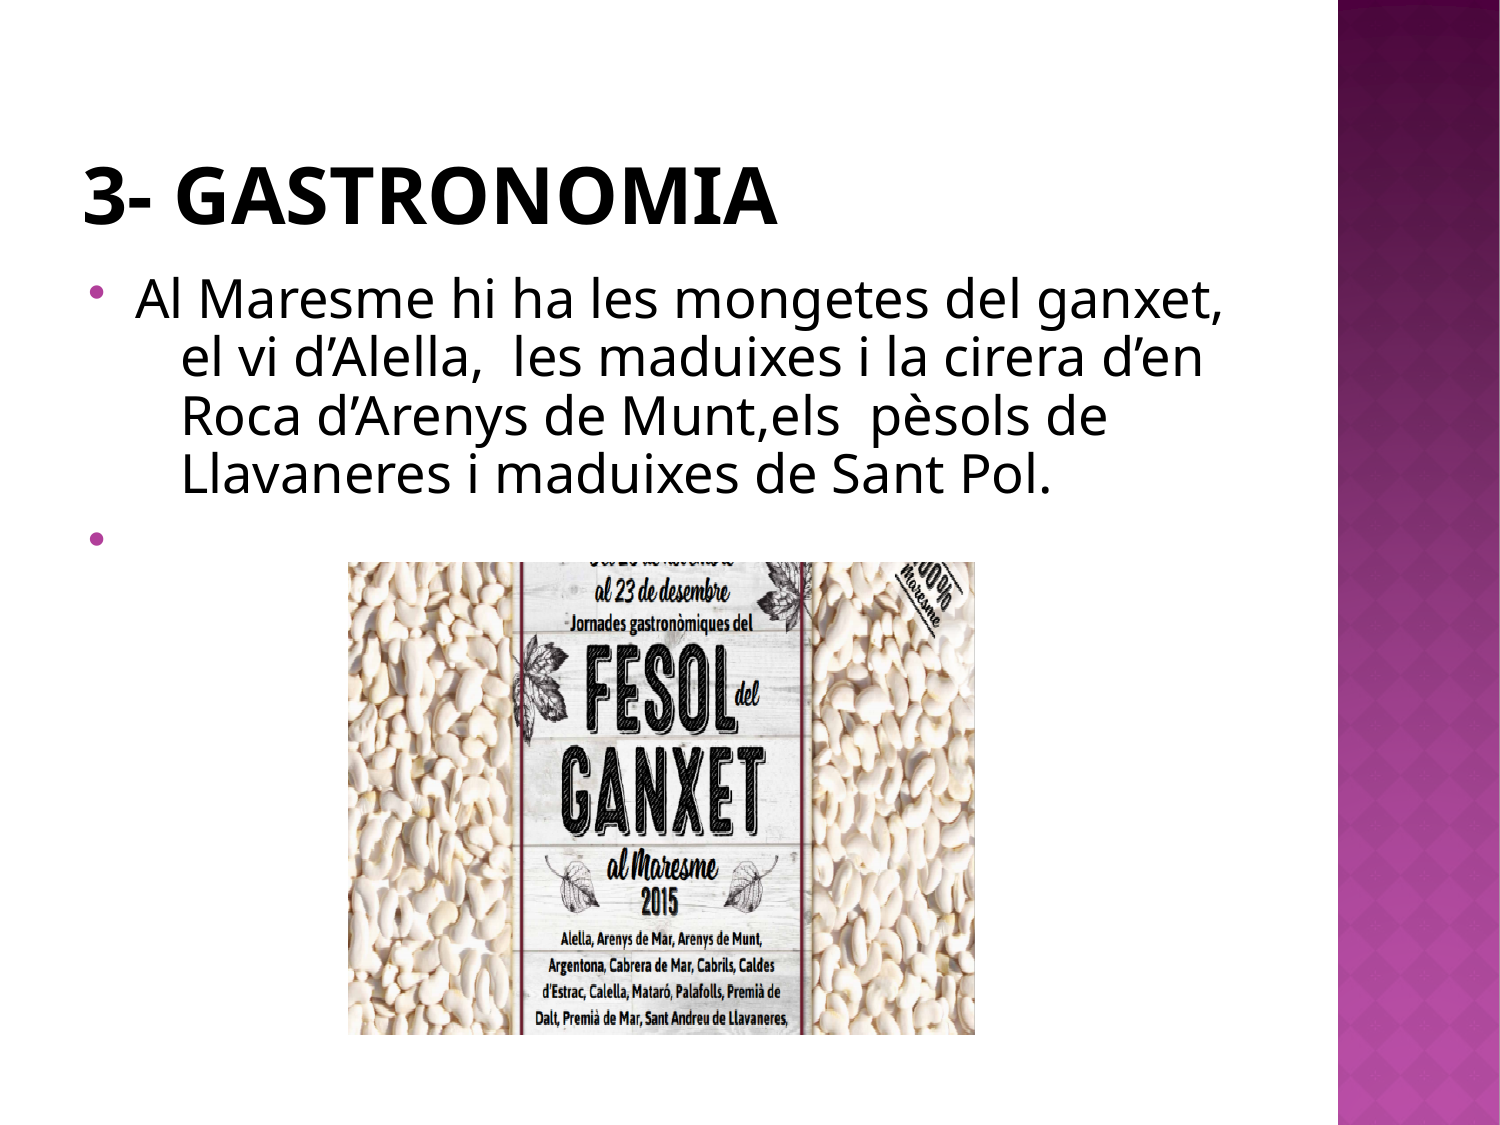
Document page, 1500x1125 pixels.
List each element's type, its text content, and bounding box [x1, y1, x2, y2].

list Al Maresme hi ha les mongetes del ganxet, el vi d’Alella, les maduixes i la cirera d’en Roca d’Arenys de Munt,els pèsols de Llavaneres i maduixes de Sant Pol. [75, 264, 1263, 1060]
picture [348, 562, 975, 1035]
title 3- GASTRONOMIA [75, 52, 1263, 240]
